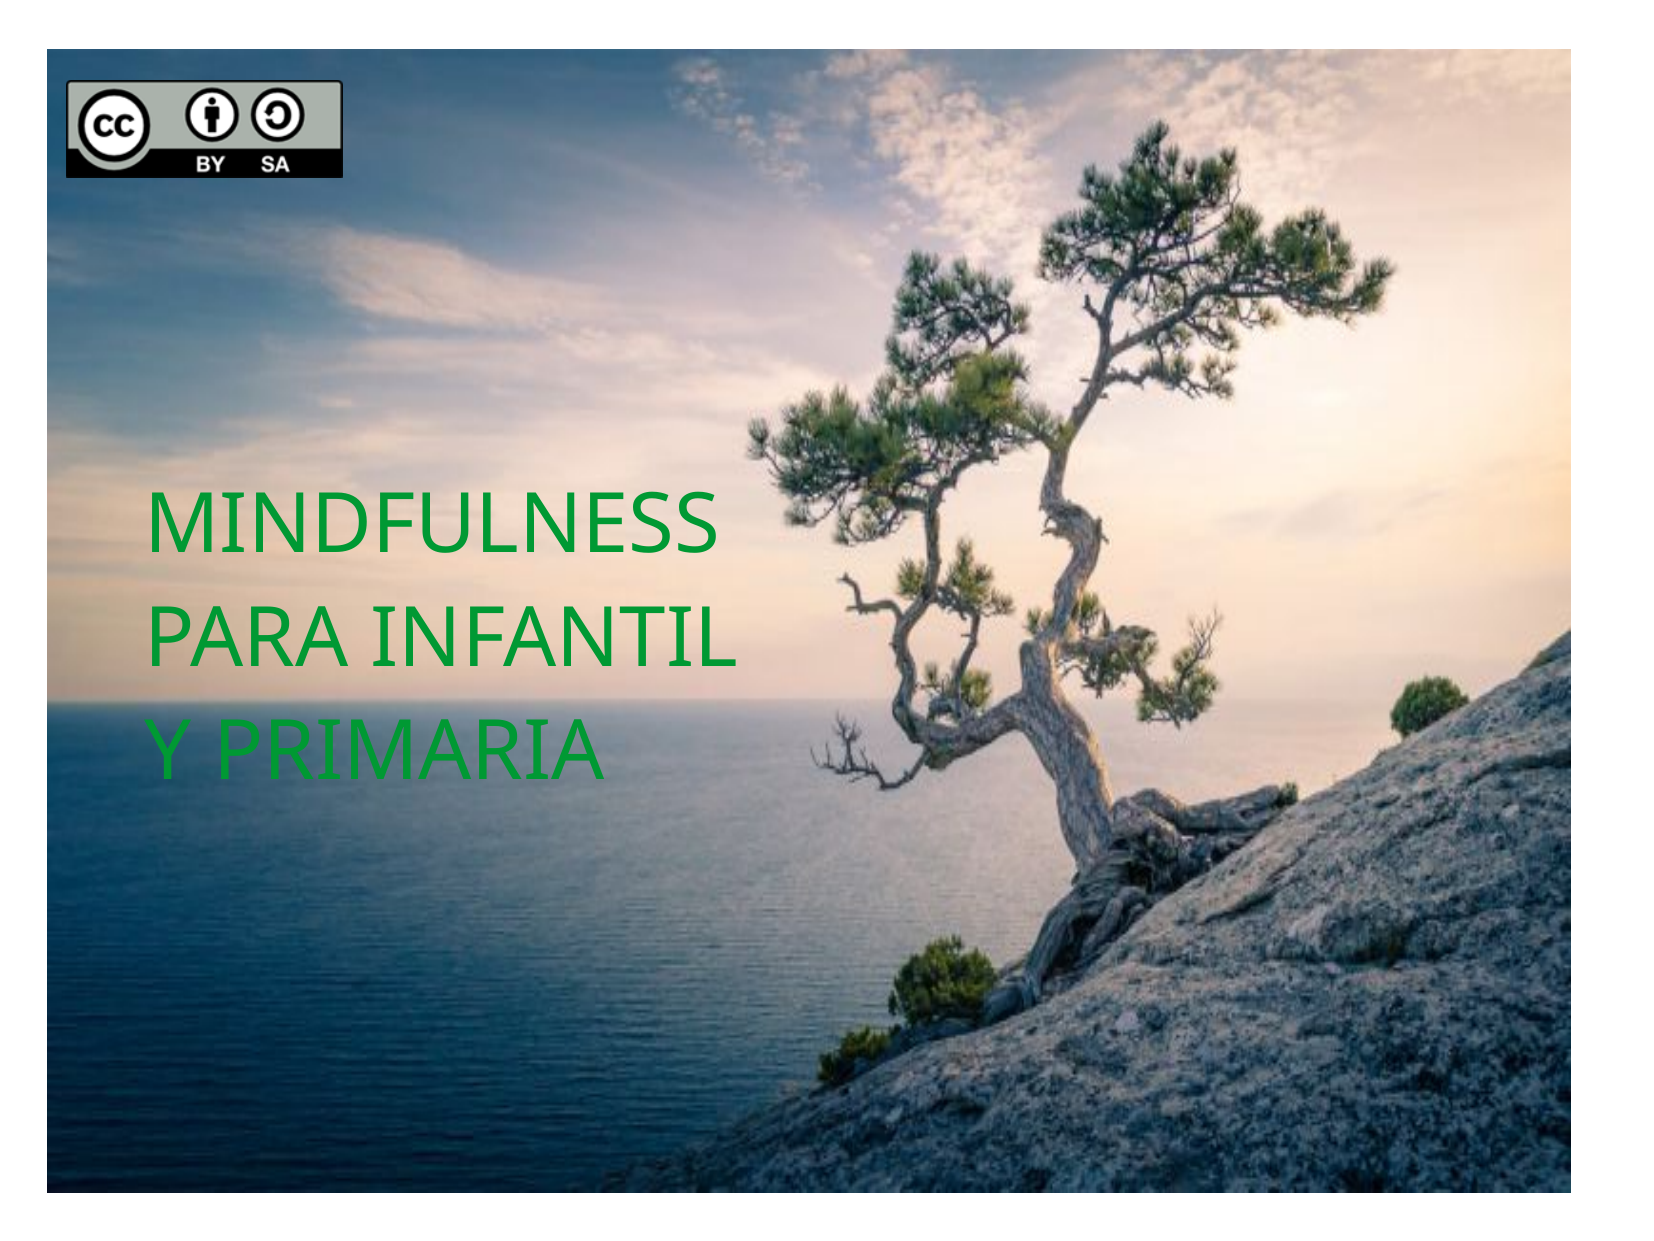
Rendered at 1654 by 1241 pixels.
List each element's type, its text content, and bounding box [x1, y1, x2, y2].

picture [47, 49, 1571, 1193]
text_box MINDFULNESS PARA INFANTIL Y PRIMARIA [129, 456, 780, 1007]
